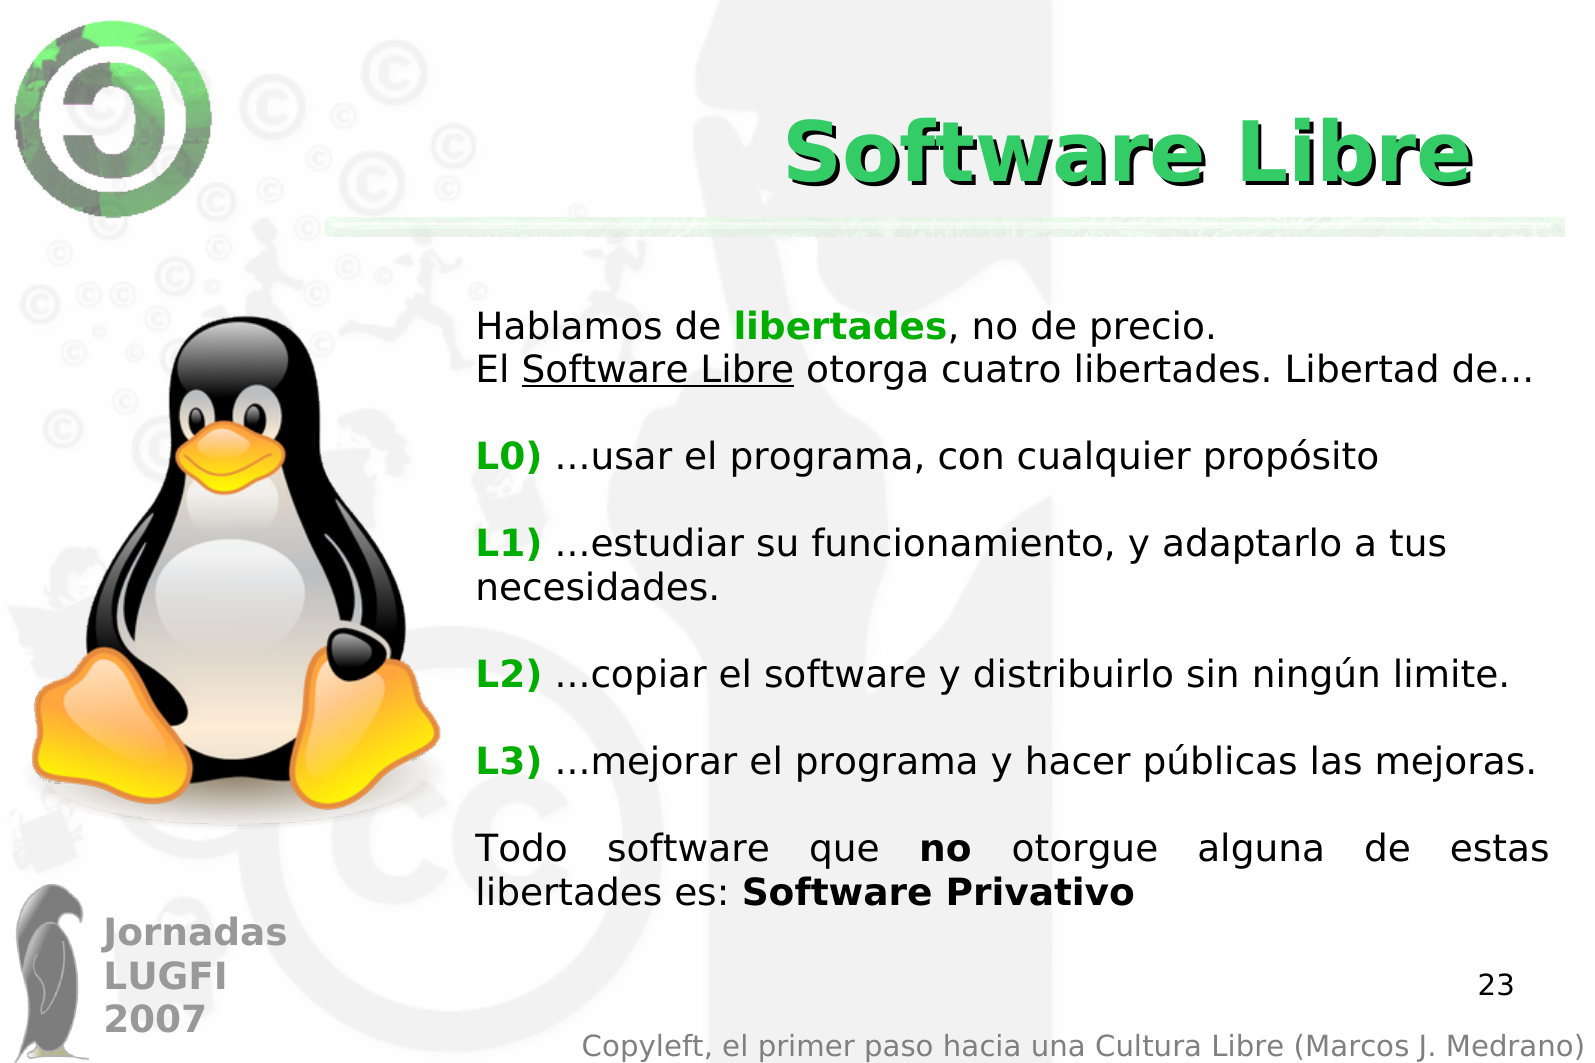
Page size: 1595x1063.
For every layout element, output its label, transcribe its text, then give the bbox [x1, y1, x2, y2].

text_box Hablamos de libertades, no de precio. El Software Libre otorga cuatro libertades. Libertad de... L0) ...usar el programa, con cualquier propósito L1) ...estudiar su funcionamiento, y adaptarlo a tus necesidades. L2) ...copiar el software y distribuirlo sin ningún limite. L3) ...mejorar el programa y hacer públicas las mejoras. Todo software que no otorgue alguna de estas libertades es: Software Privativo [460, 297, 1565, 965]
picture [17, 307, 453, 839]
text_box Software Libre [767, 96, 1589, 215]
